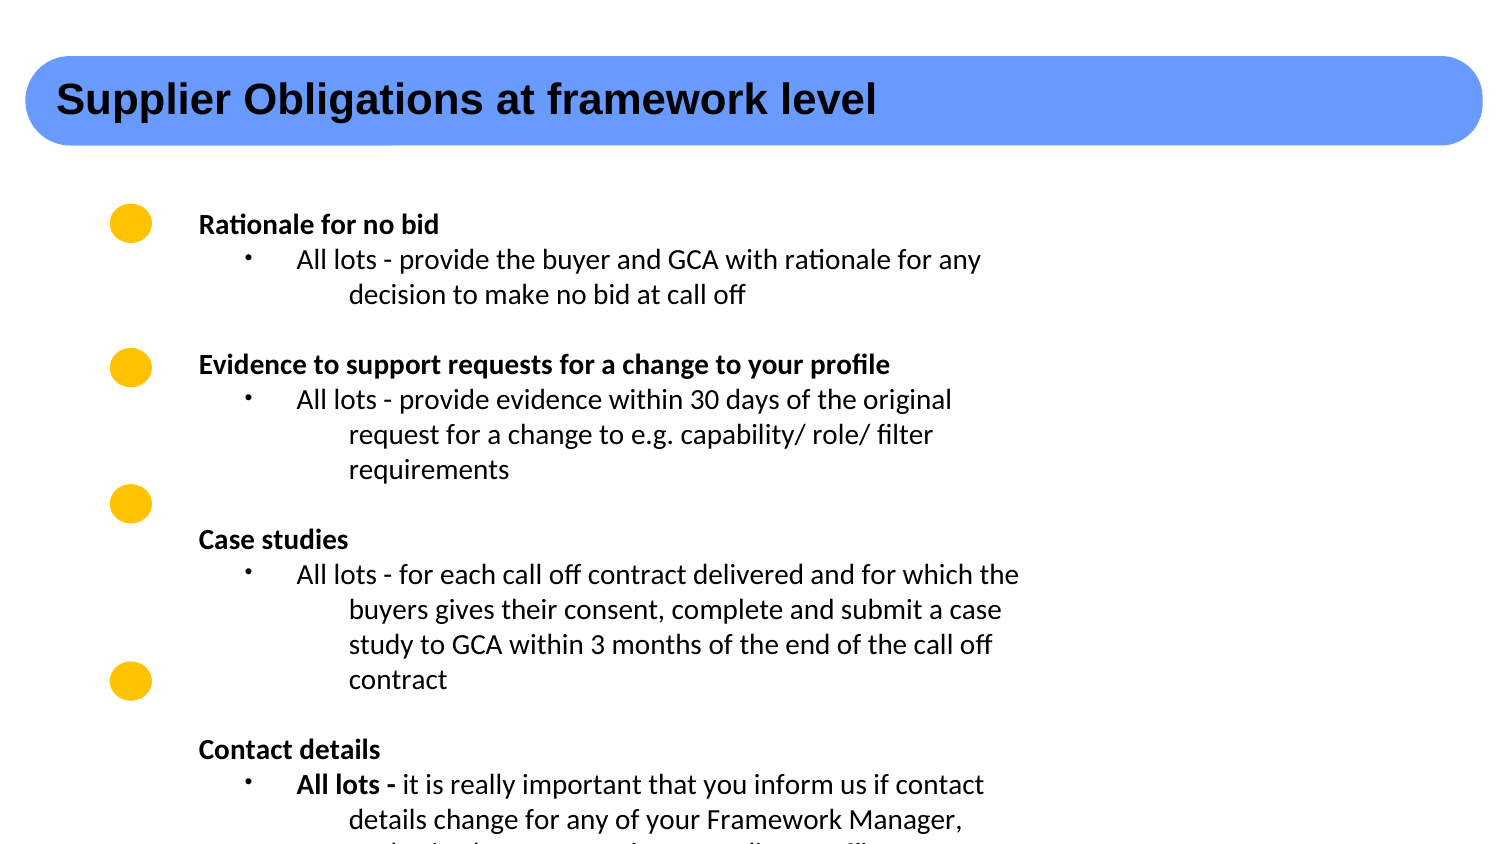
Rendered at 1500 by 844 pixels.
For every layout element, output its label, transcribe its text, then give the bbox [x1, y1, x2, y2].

text_box [109, 203, 152, 243]
text_box Rationale for no bid All lots - provide the buyer and GCA with rationale for any decision to make no bid at call off Evidence to support requests for a change to your profile All lots - provide evidence within 30 days of the original request for a change to e.g. capability/ role/ filter requirements Case studies All lots - for each call off contract delivered and for which the buyers gives their consent, complete and submit a case study to GCA within 3 months of the end of the call off contract Contact details All lots - it is really important that you inform us if contact details change for any of your Framework Manager, Authorised Representative, Compliance Officer, Data Protection Officer or Marketing contact [183, 190, 1040, 257]
text_box [109, 661, 152, 701]
title Supplier Obligations at framework level [55, 70, 1235, 137]
text_box [109, 484, 152, 524]
text_box [109, 348, 152, 388]
